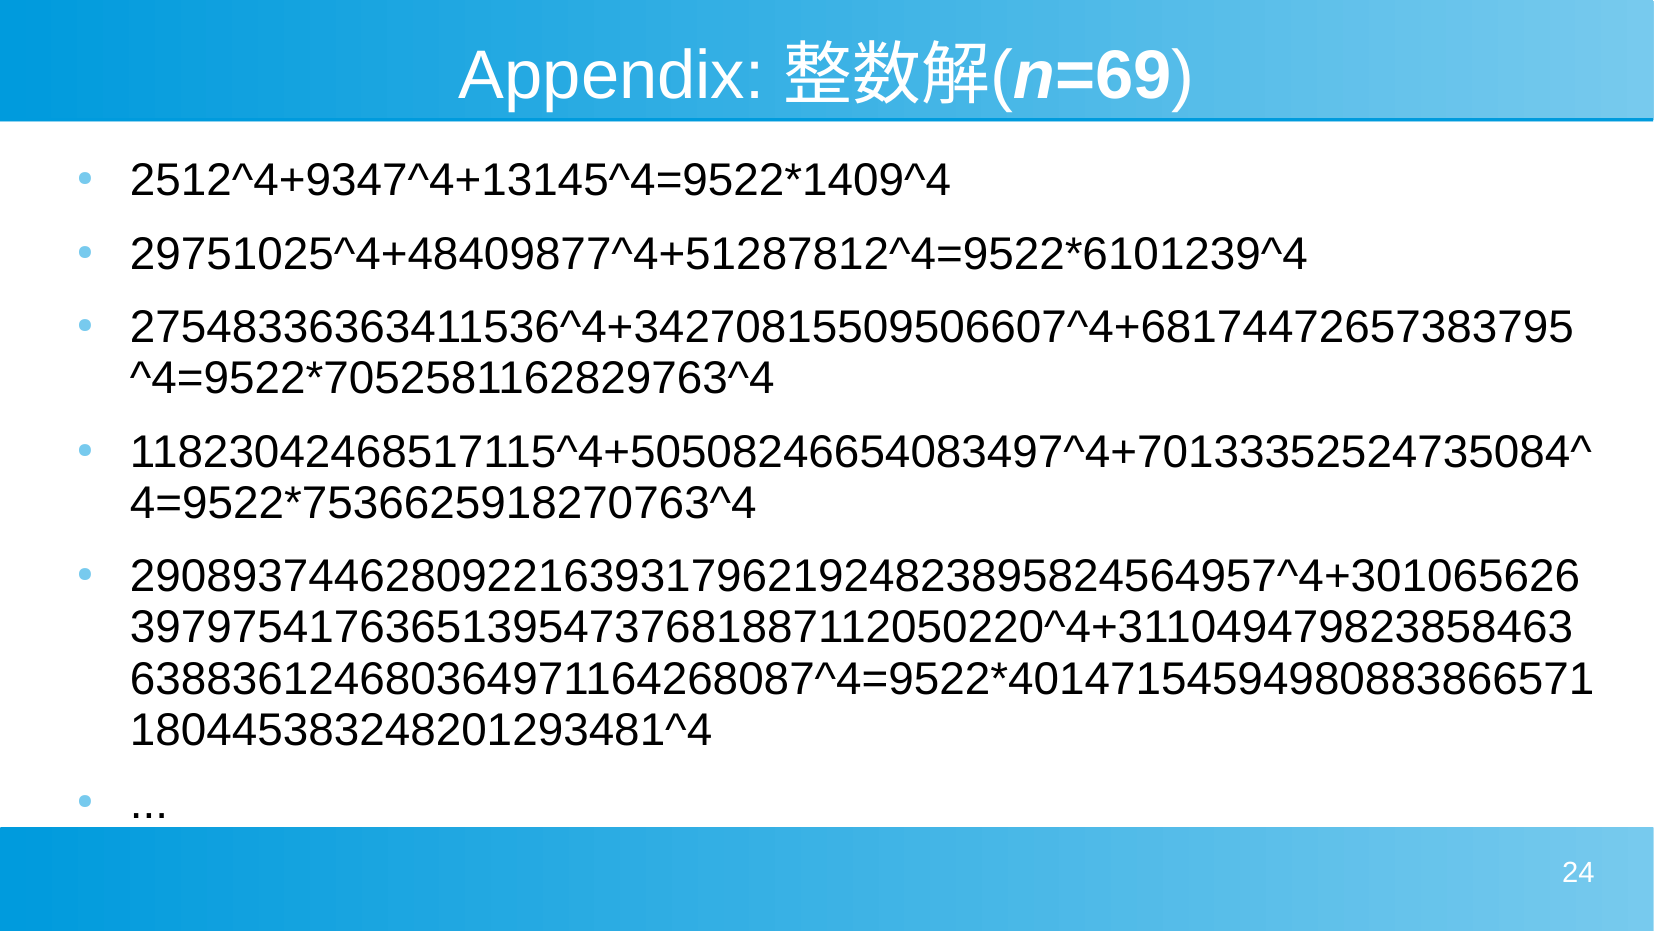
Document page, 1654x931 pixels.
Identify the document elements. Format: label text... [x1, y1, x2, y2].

title Appendix: 整数解(n=69) [59, 29, 1595, 108]
list 2512^4+9347^4+13145^4=9522*1409^4 29751025^4+48409877^4+51287812^4=9522*6101239^4 27548336363411536^4+34270815509506607^4+68174472657383795^4=9522*7052581162829763^4 11823042468517115^4+50508246654083497^4+70133352524735084^4=9522*7536625918270763^4 290893744628092216393179621924823895824564957^4+301065626397975417636513954737681887112050220^4+311049479823858463638836124680364971164268087^4=9522*40147154594980883866571180445383248201293481^4 ... [59, 118, 1595, 827]
